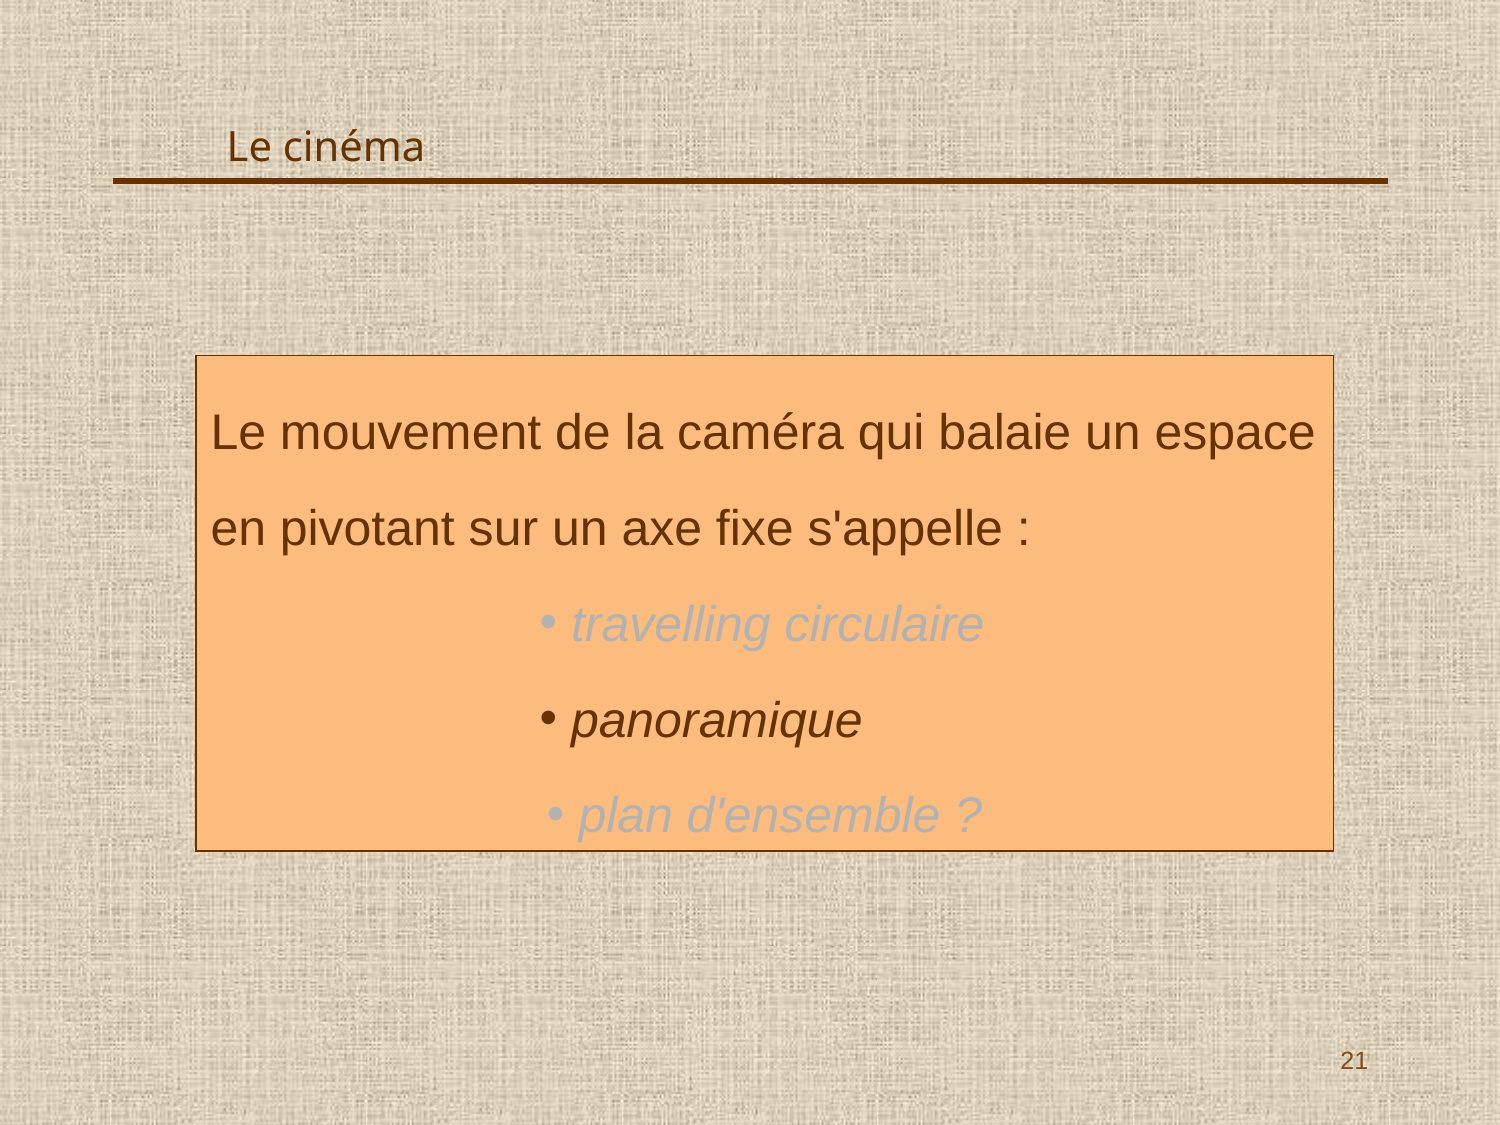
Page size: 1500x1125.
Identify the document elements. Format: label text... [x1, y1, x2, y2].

picture [0, 0, 1500, 1125]
text_box Le mouvement de la caméra qui balaie un espace en pivotant sur un axe fixe s'appelle : travelling circulaire panoramique plan d'ensemble ? [195, 355, 1334, 851]
text_box Le cinéma [211, 112, 441, 178]
